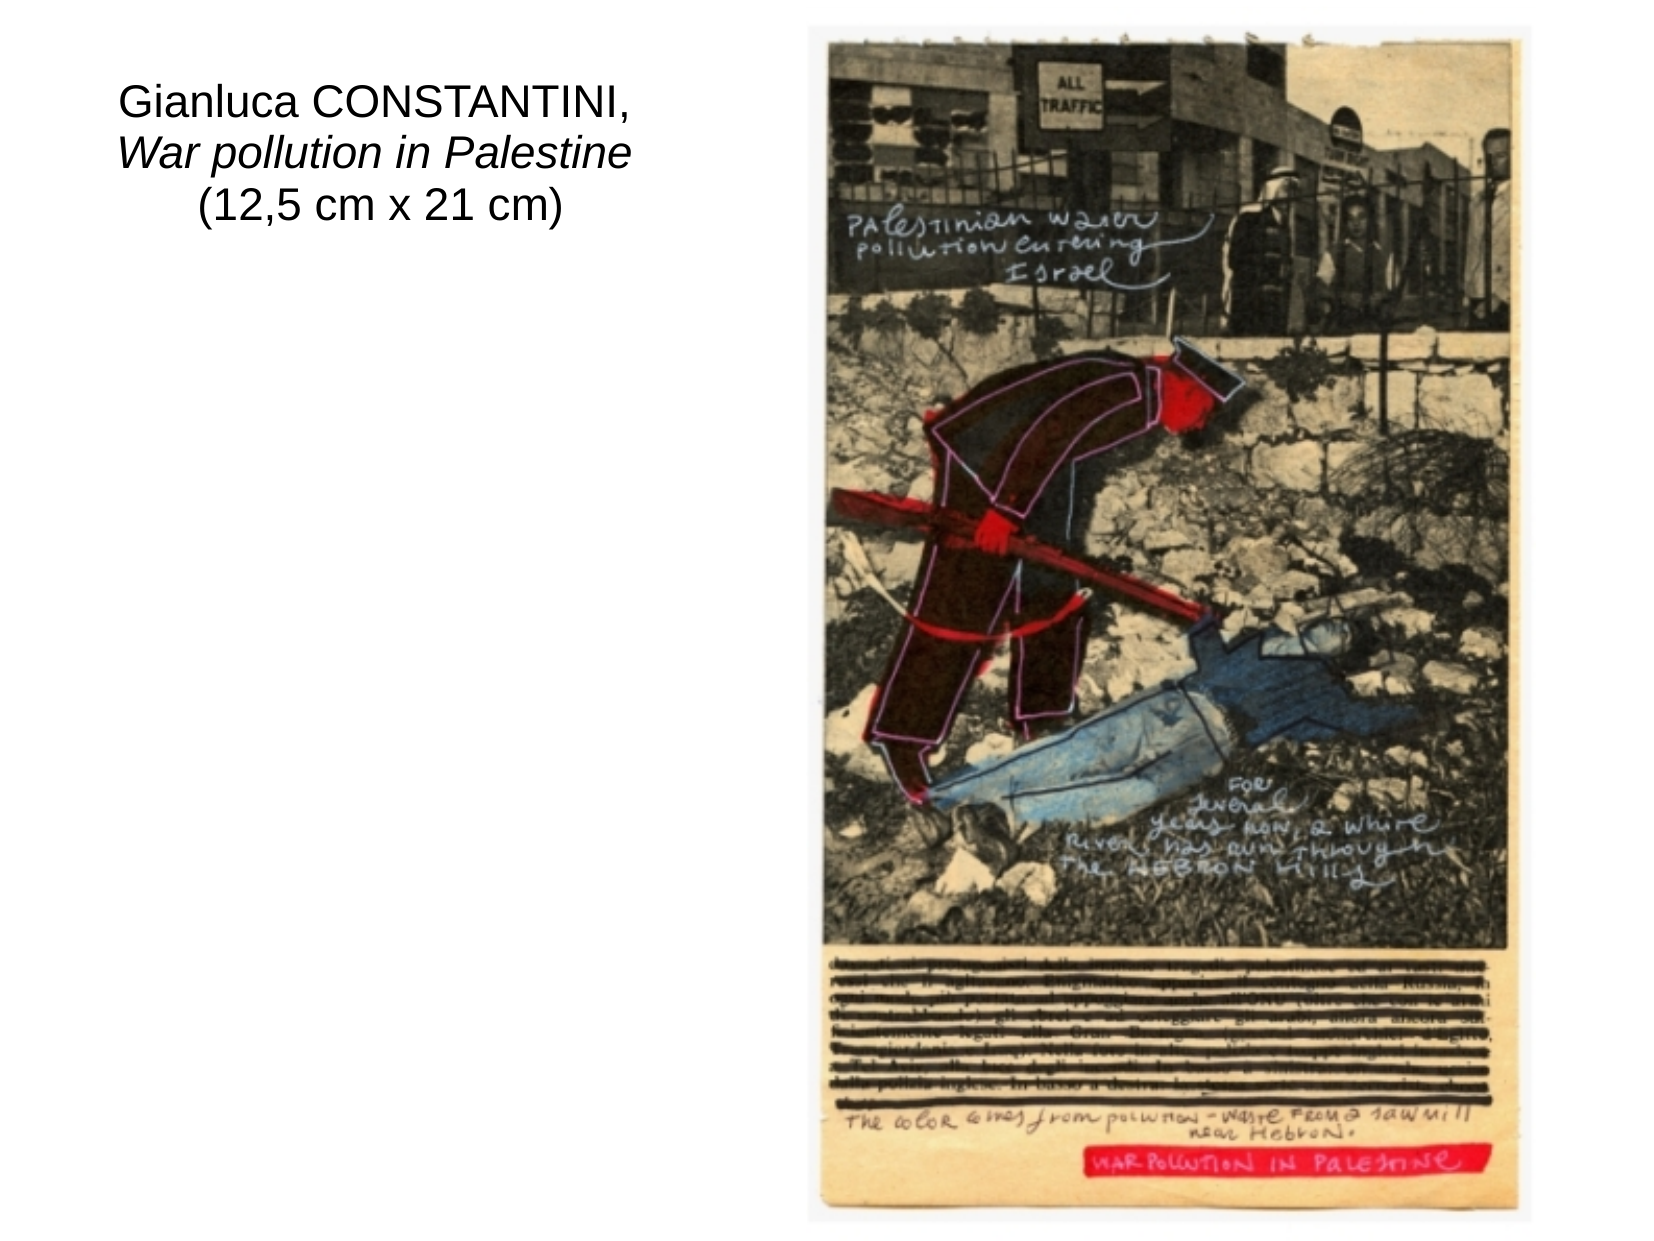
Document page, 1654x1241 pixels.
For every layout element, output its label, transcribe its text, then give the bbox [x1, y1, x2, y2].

picture [806, 6, 1536, 1241]
title Gianluca CONSTANTINI, War pollution in Palestine (12,5 cm x 21 cm) [82, 40, 680, 266]
